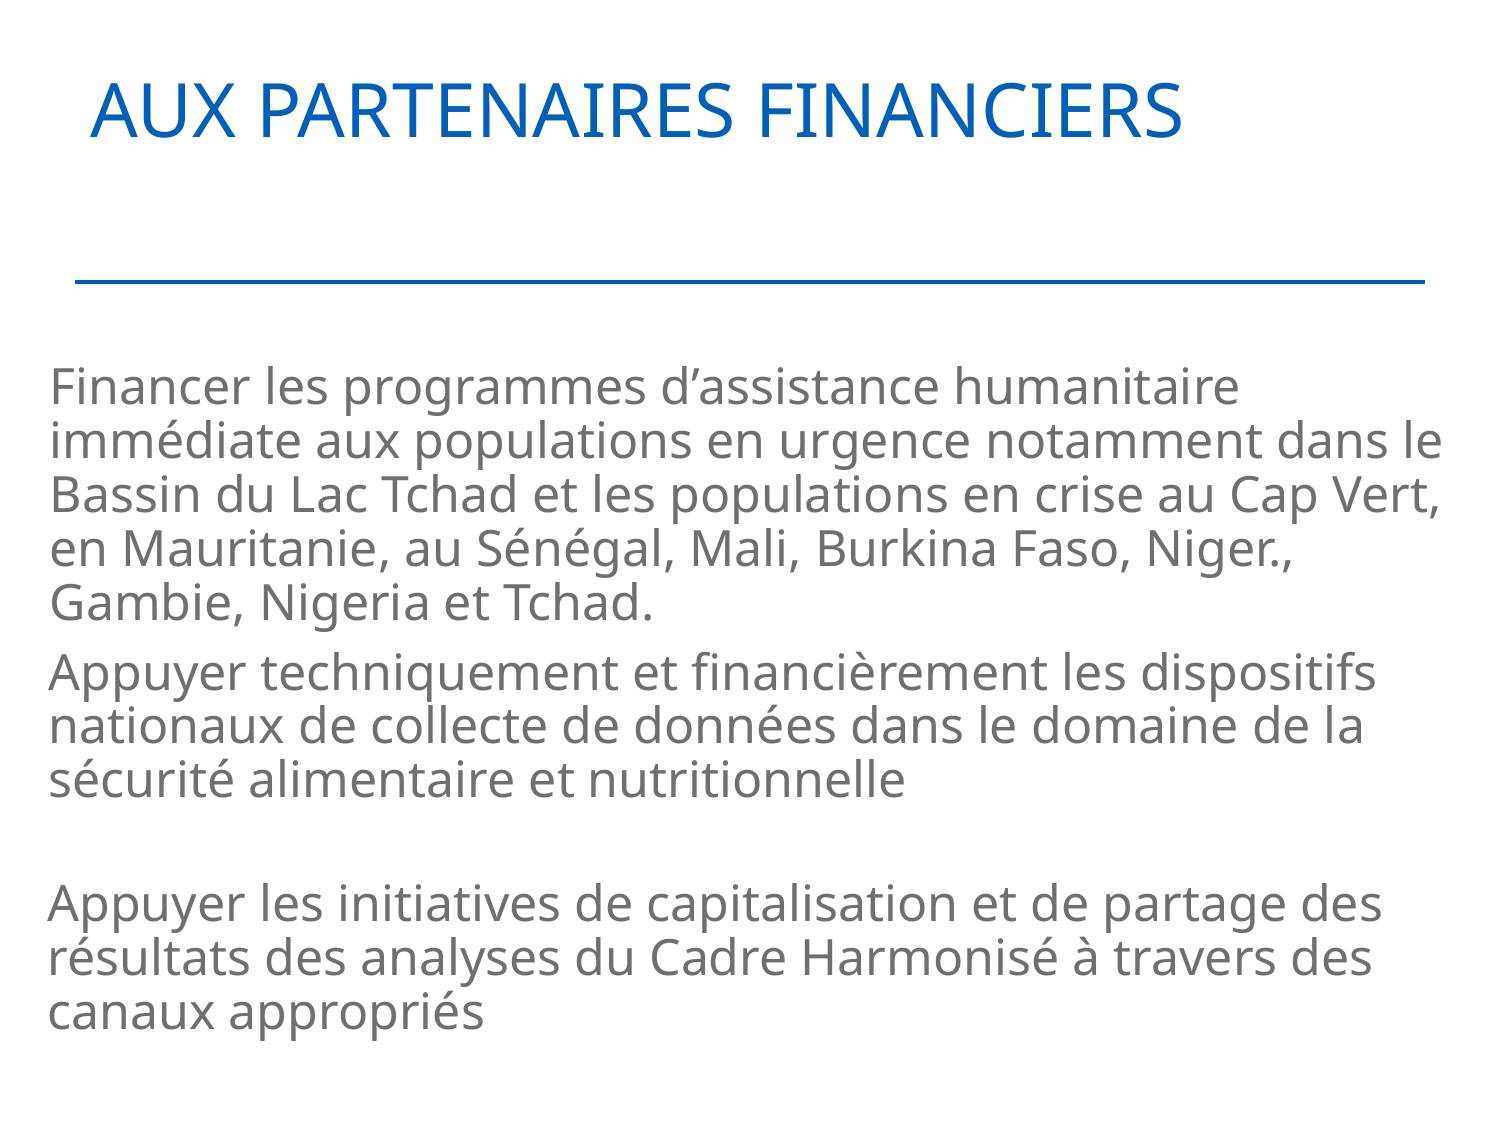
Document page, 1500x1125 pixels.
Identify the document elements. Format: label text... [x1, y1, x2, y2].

text_box Appuyer les initiatives de capitalisation et de partage des résultats des analyses du Cadre Harmonisé à travers des canaux appropriés [32, 870, 1461, 1062]
text_box Appuyer techniquement et financièrement les dispositifs nationaux de collecte de données dans le domaine de la sécurité alimentaire et nutritionnelle [33, 639, 1462, 831]
title aux partenaires financiers [75, 53, 1426, 271]
text_box Financer les programmes d’assistance humanitaire immédiate aux populations en urgence notamment dans le Bassin du Lac Tchad et les populations en crise au Cap Vert, en Mauritanie, au Sénégal, Mali, Burkina Faso, Niger., Gambie, Nigeria et Tchad. [34, 353, 1464, 642]
